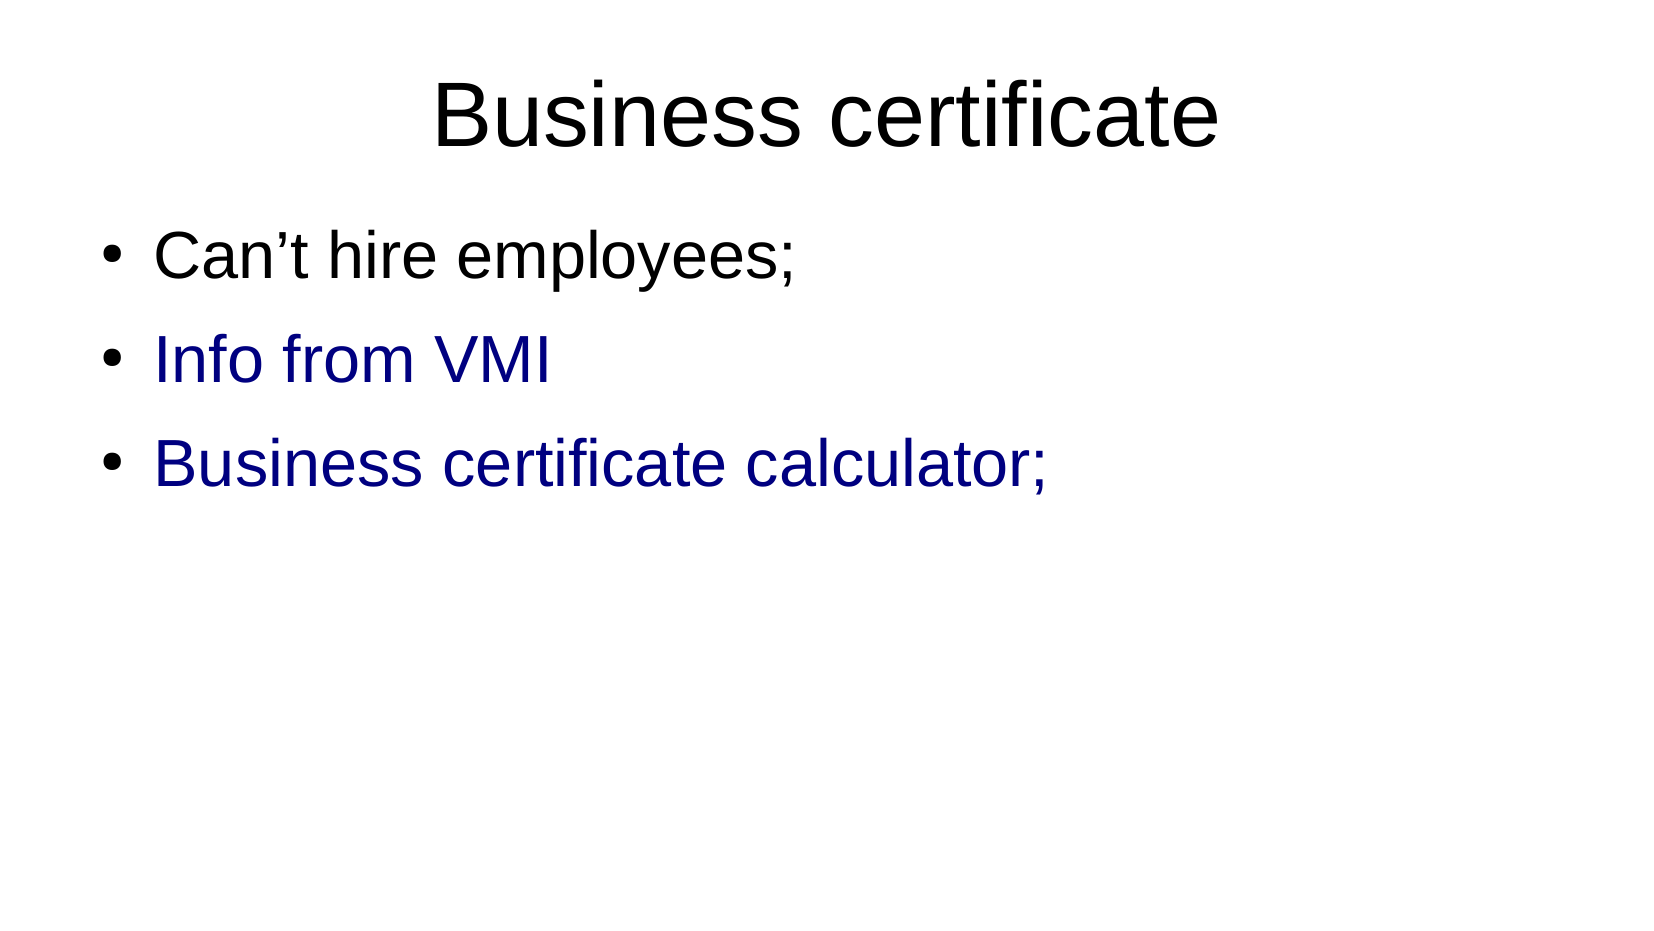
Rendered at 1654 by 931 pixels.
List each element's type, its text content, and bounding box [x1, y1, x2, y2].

list Can’t hire employees; Info from VMI Business certificate calculator; [82, 217, 1571, 758]
title Business certificate [82, 37, 1571, 193]
